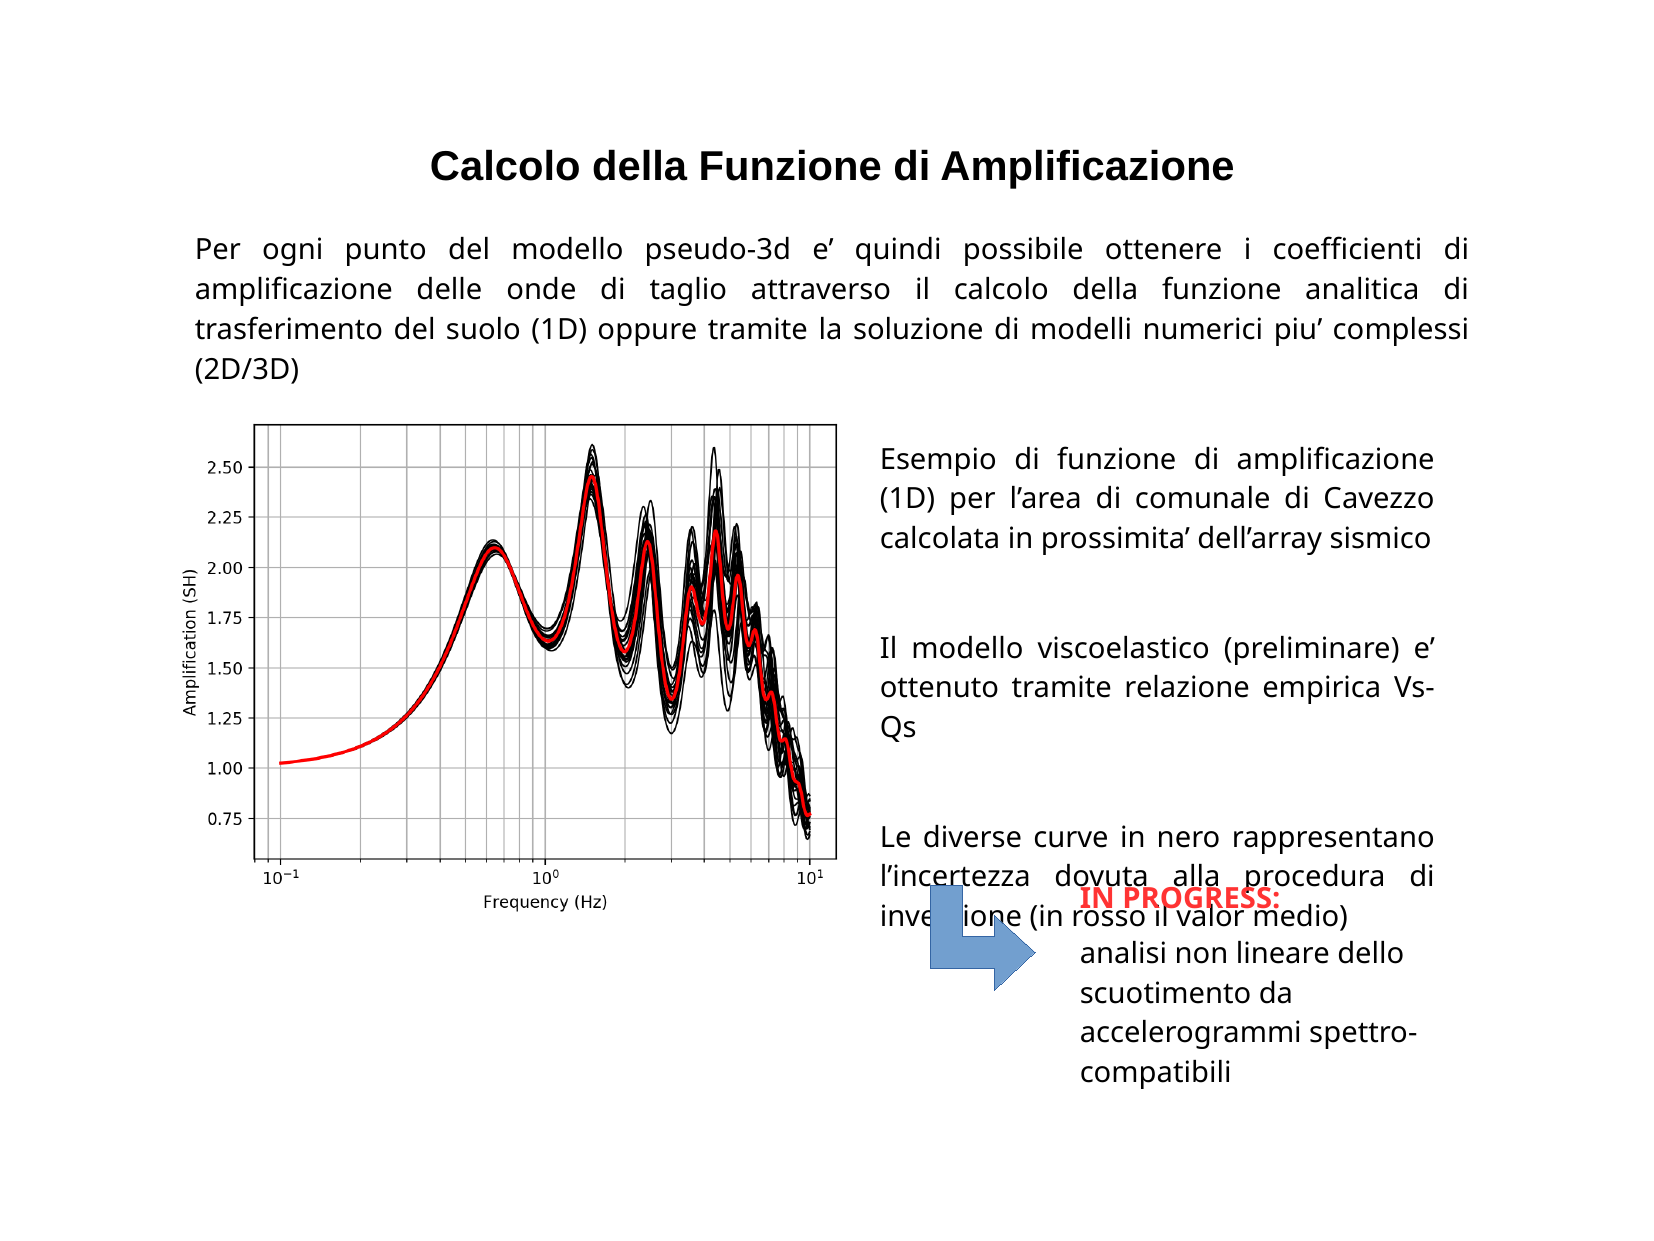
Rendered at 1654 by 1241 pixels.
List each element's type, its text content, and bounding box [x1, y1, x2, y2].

picture [892, 912, 900, 921]
text_box [930, 885, 1036, 991]
picture [274, 370, 286, 377]
text_box Esempio di funzione di amplificazione (1D) per l’area di comunale di Cavezzo calcolata in prossimita’ dell’array sismico Il modello viscoelastico (preliminare) e’ ottenuto tramite relazione empirica Vs-Qs Le diverse curve in nero rappresentano l’incertezza dovuta alla procedura di inversione (in rosso il valor medio) [865, 430, 1451, 826]
text_box Calcolo della Funzione di Amplificazione Per ogni punto del modello pseudo-3d e’ quindi possibile ottenere i coefficienti di amplificazione delle onde di taglio attraverso il calcolo della funzione analitica di trasferimento del suolo (1D) oppure tramite la soluzione di modelli numerici piu’ complessi (2D/3D) [180, 135, 1486, 370]
picture [225, 370, 237, 377]
text_box IN PROGRESS: analisi non lineare dello scuotimento da accelerogrammi spettro-compatibili [1065, 870, 1471, 1060]
picture [160, 357, 911, 921]
